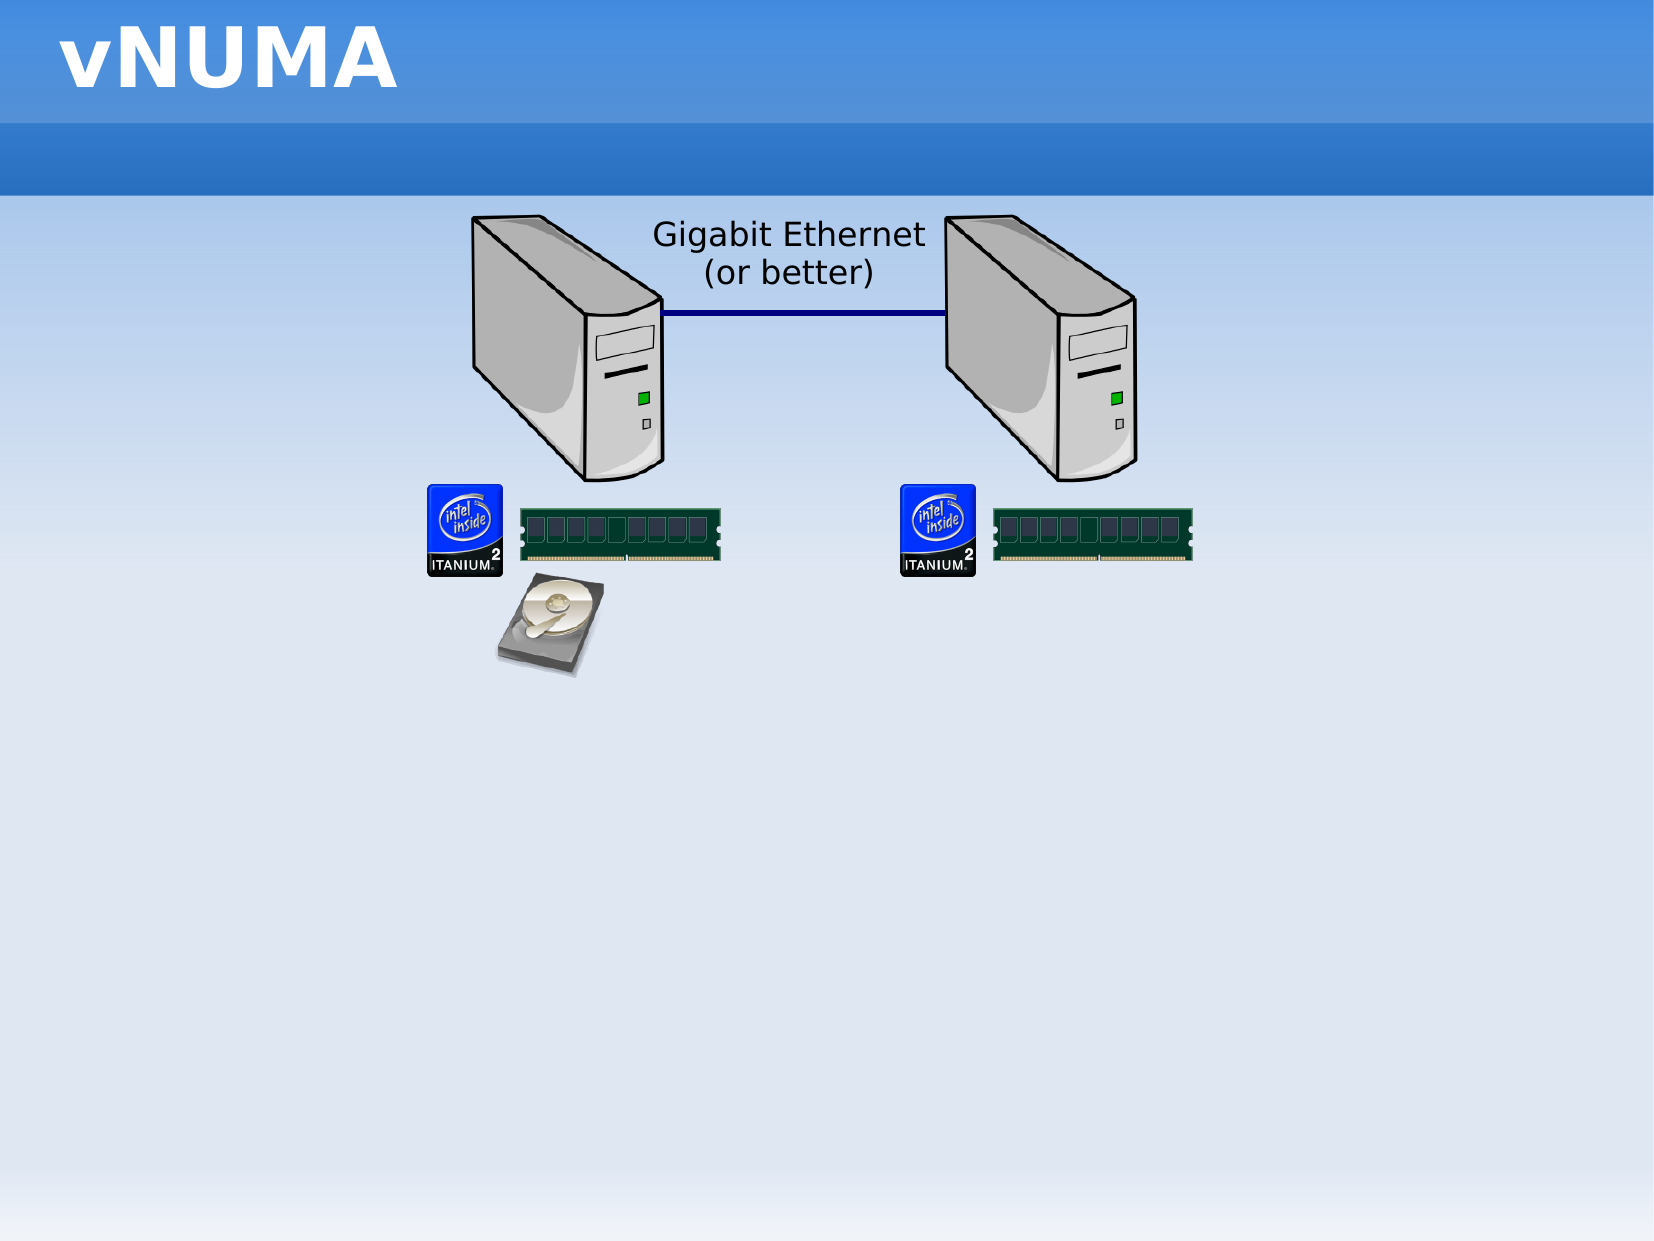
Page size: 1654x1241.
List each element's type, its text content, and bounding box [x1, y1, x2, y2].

text_box Gigabit Ethernet (or better) [637, 208, 936, 301]
title vNUMA [59, 0, 1595, 119]
picture [0, 0, 1654, 1241]
